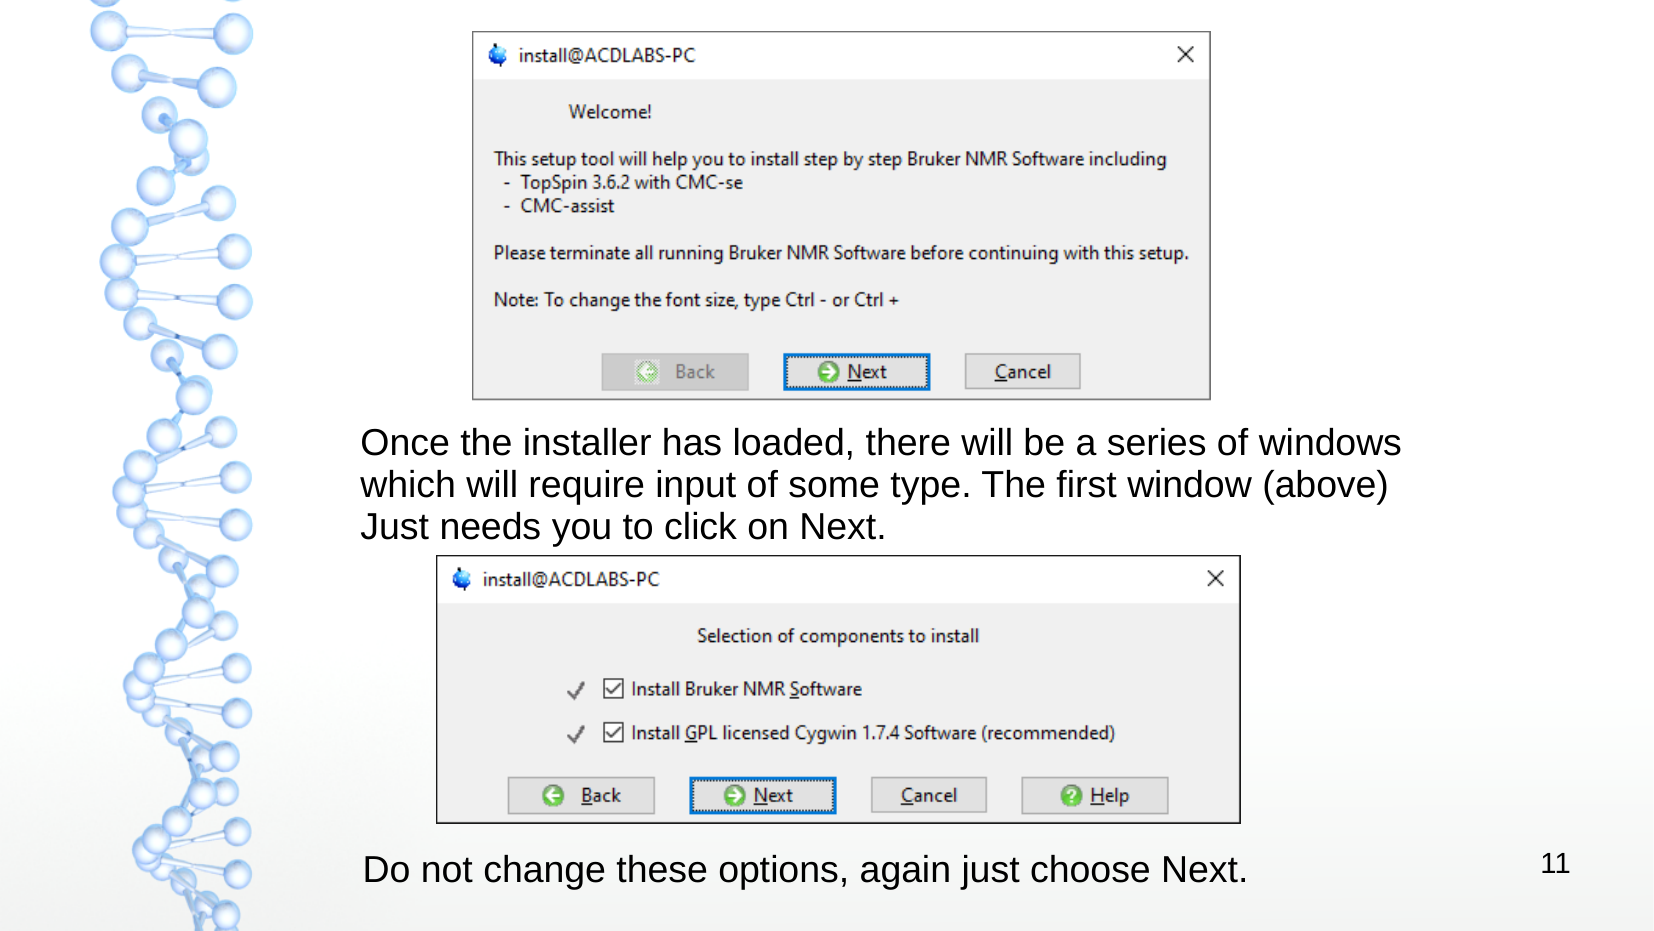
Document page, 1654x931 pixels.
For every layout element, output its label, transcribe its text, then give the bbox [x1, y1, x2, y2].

picture [0, 0, 1654, 931]
text_box Once the installer has loaded, there will be a series of windows which will require input of some type. The first window (above) Just needs you to click on Next. [345, 414, 1418, 556]
text_box Do not change these options, again just choose Next. [347, 840, 1264, 898]
